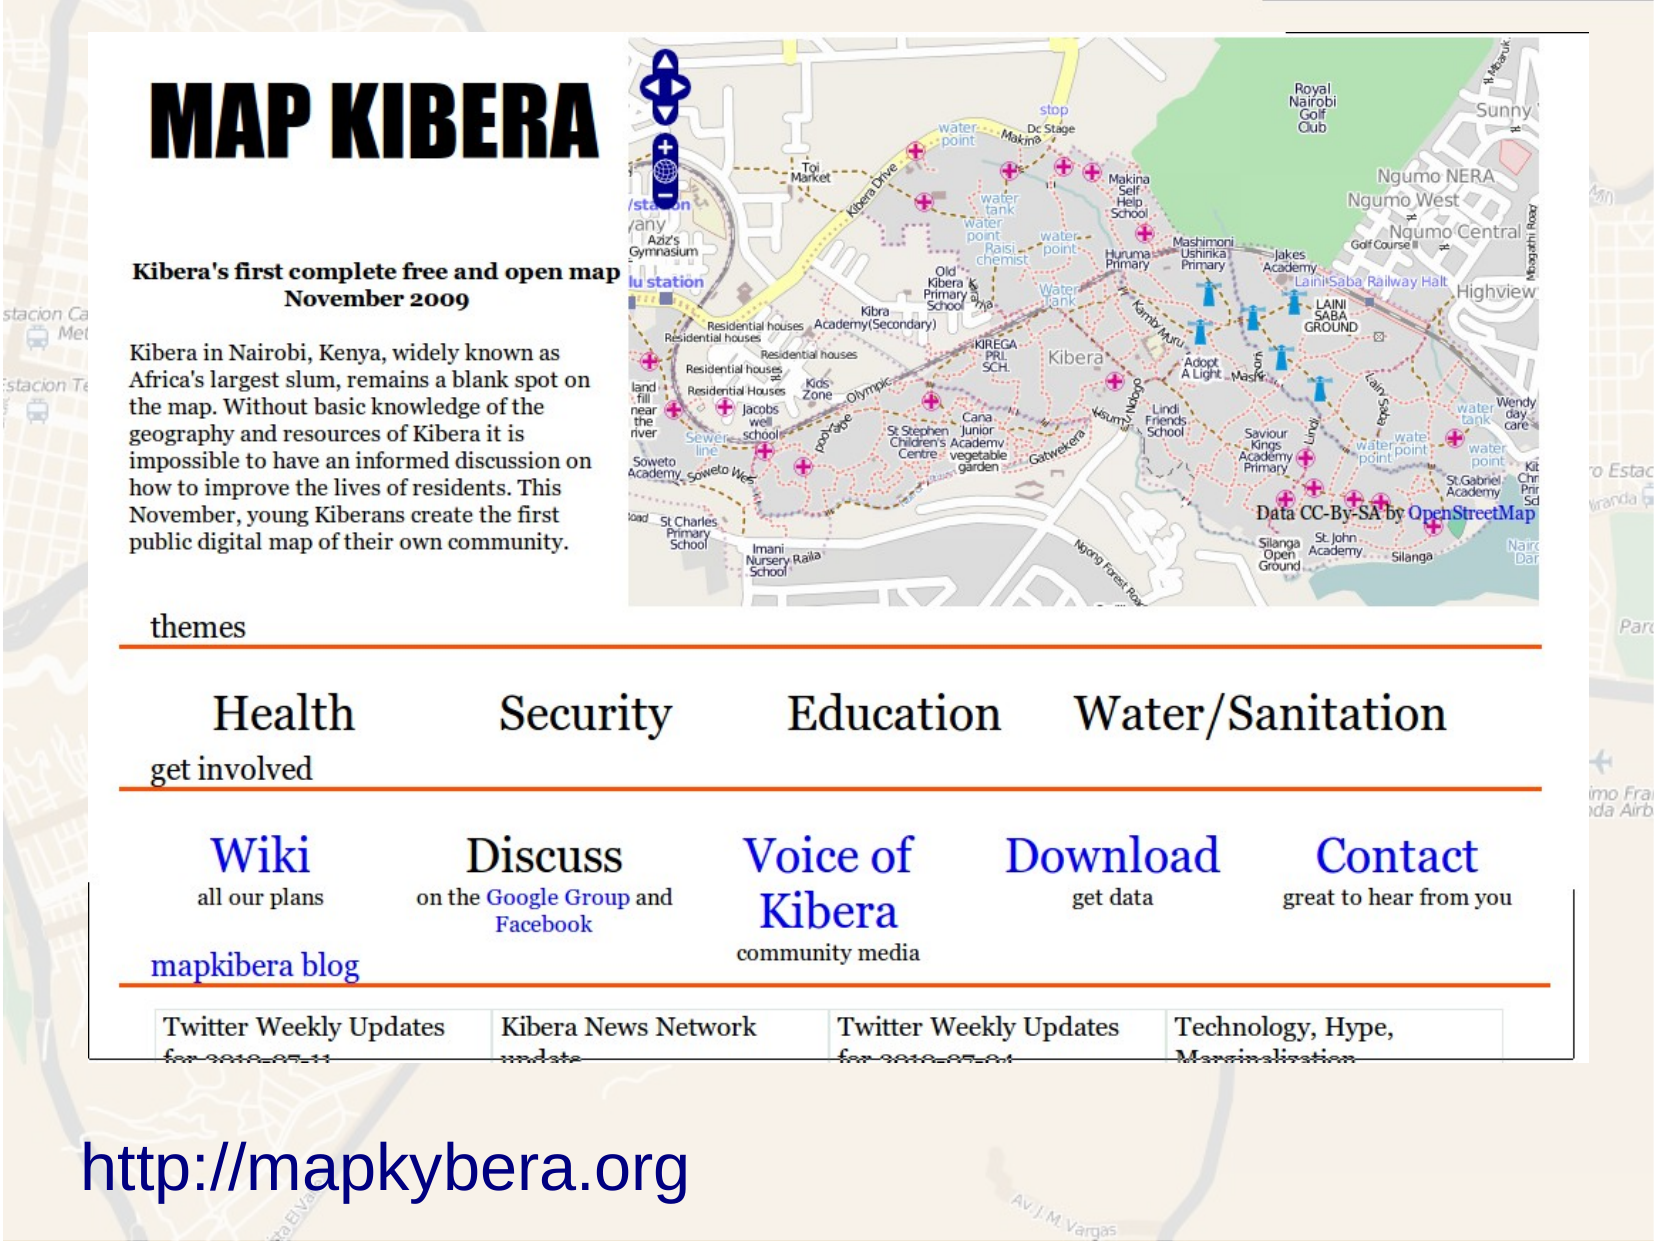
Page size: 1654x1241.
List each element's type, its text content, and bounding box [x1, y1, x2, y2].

text_box http://mapkybera.org [65, 1122, 709, 1212]
picture [88, 32, 1589, 1063]
